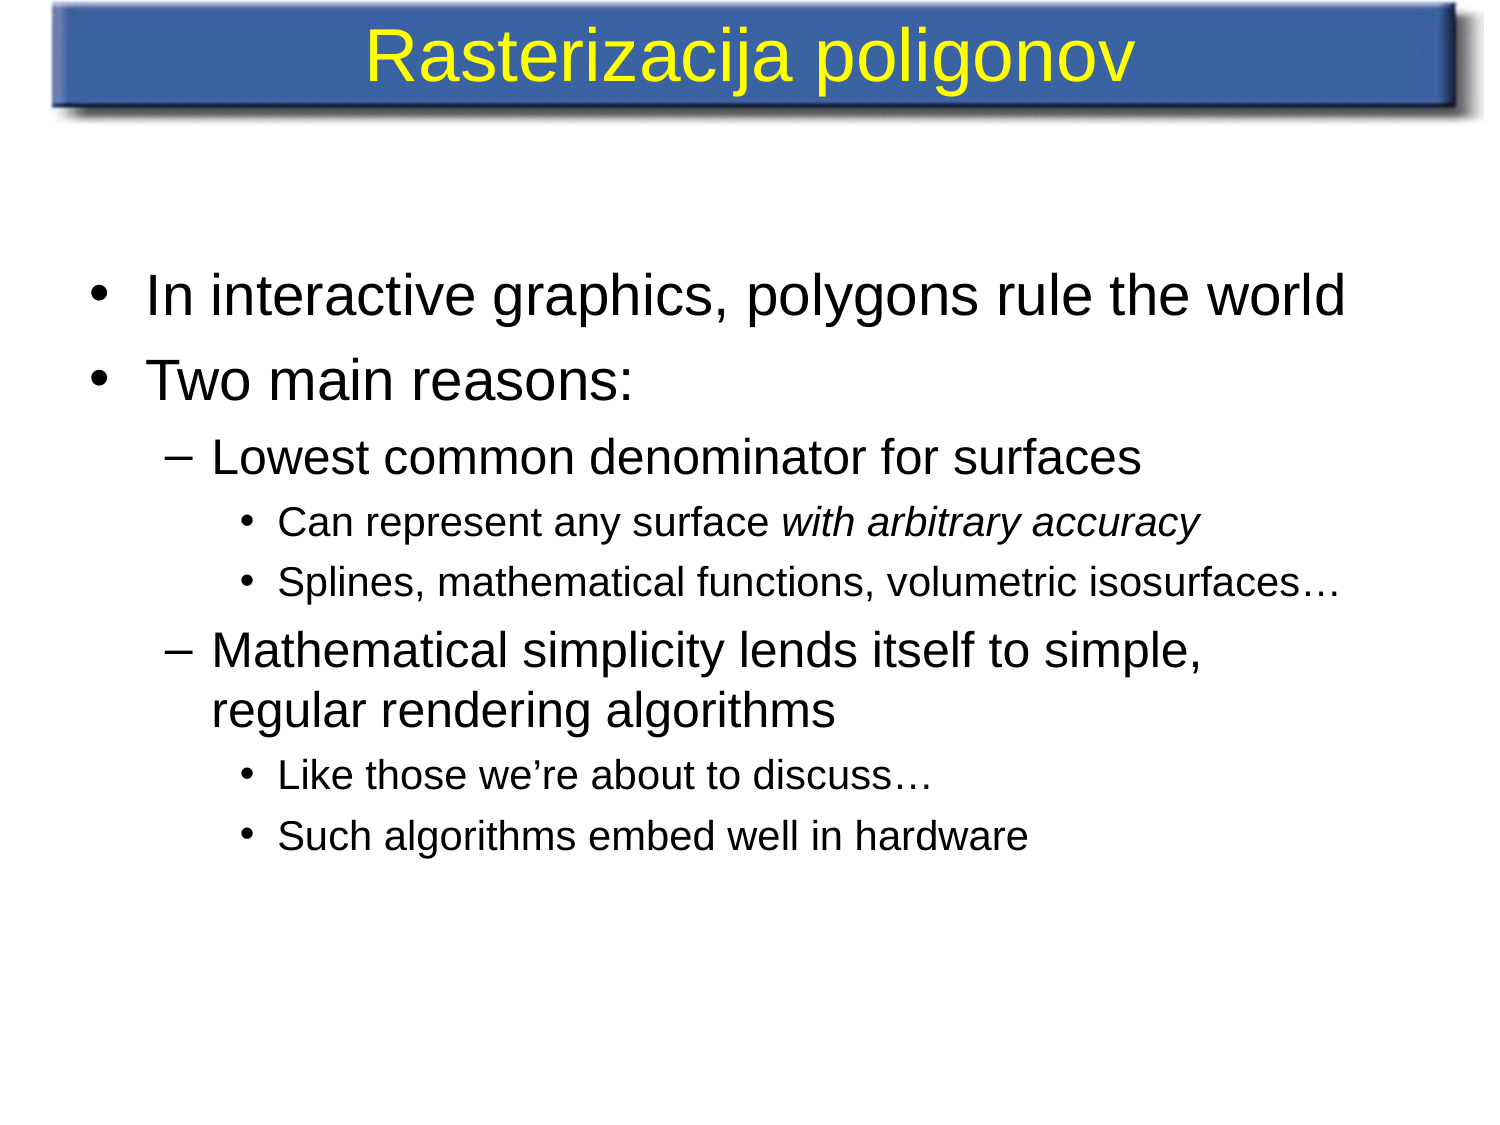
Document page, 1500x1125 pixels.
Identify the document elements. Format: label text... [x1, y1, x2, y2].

list In interactive graphics, polygons rule the world Two main reasons: Lowest common denominator for surfaces Can represent any surface with arbitrary accuracy Splines, mathematical functions, volumetric isosurfaces… Mathematical simplicity lends itself to simple, regular rendering algorithms Like those we’re about to discuss… Such algorithms embed well in hardware [74, 249, 1375, 1051]
title Rasterizacija poligonov [75, 0, 1426, 105]
picture [50, 0, 1484, 127]
